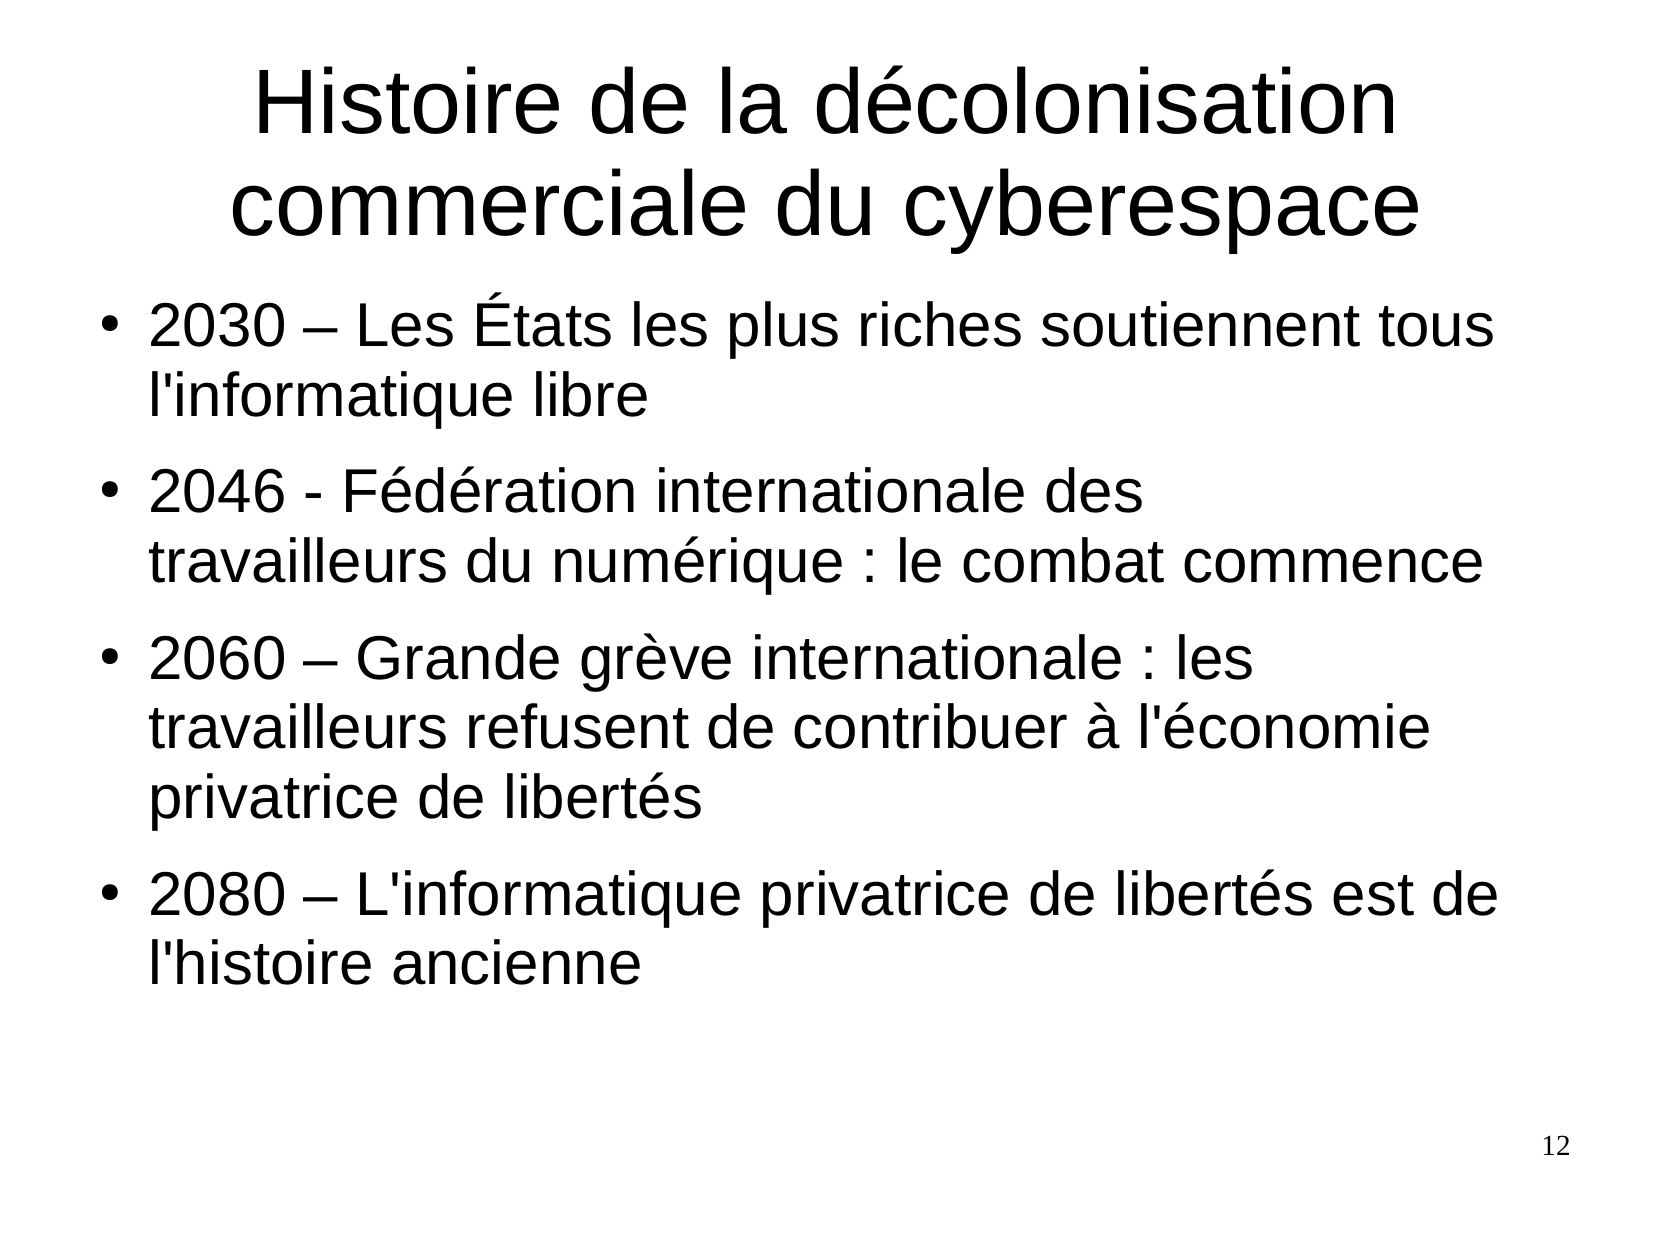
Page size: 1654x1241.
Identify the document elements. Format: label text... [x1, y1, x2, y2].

list 2030 – Les États les plus riches soutiennent tous l'informatique libre 2046 - Fédération internationale des travailleurs du numérique : le combat commence 2060 – Grande grève internationale : les travailleurs refusent de contribuer à l'économie privatrice de libertés 2080 – L'informatique privatrice de libertés est de l'histoire ancienne [82, 290, 1538, 1010]
title Histoire de la décolonisation commerciale du cyberespace [82, 49, 1571, 257]
